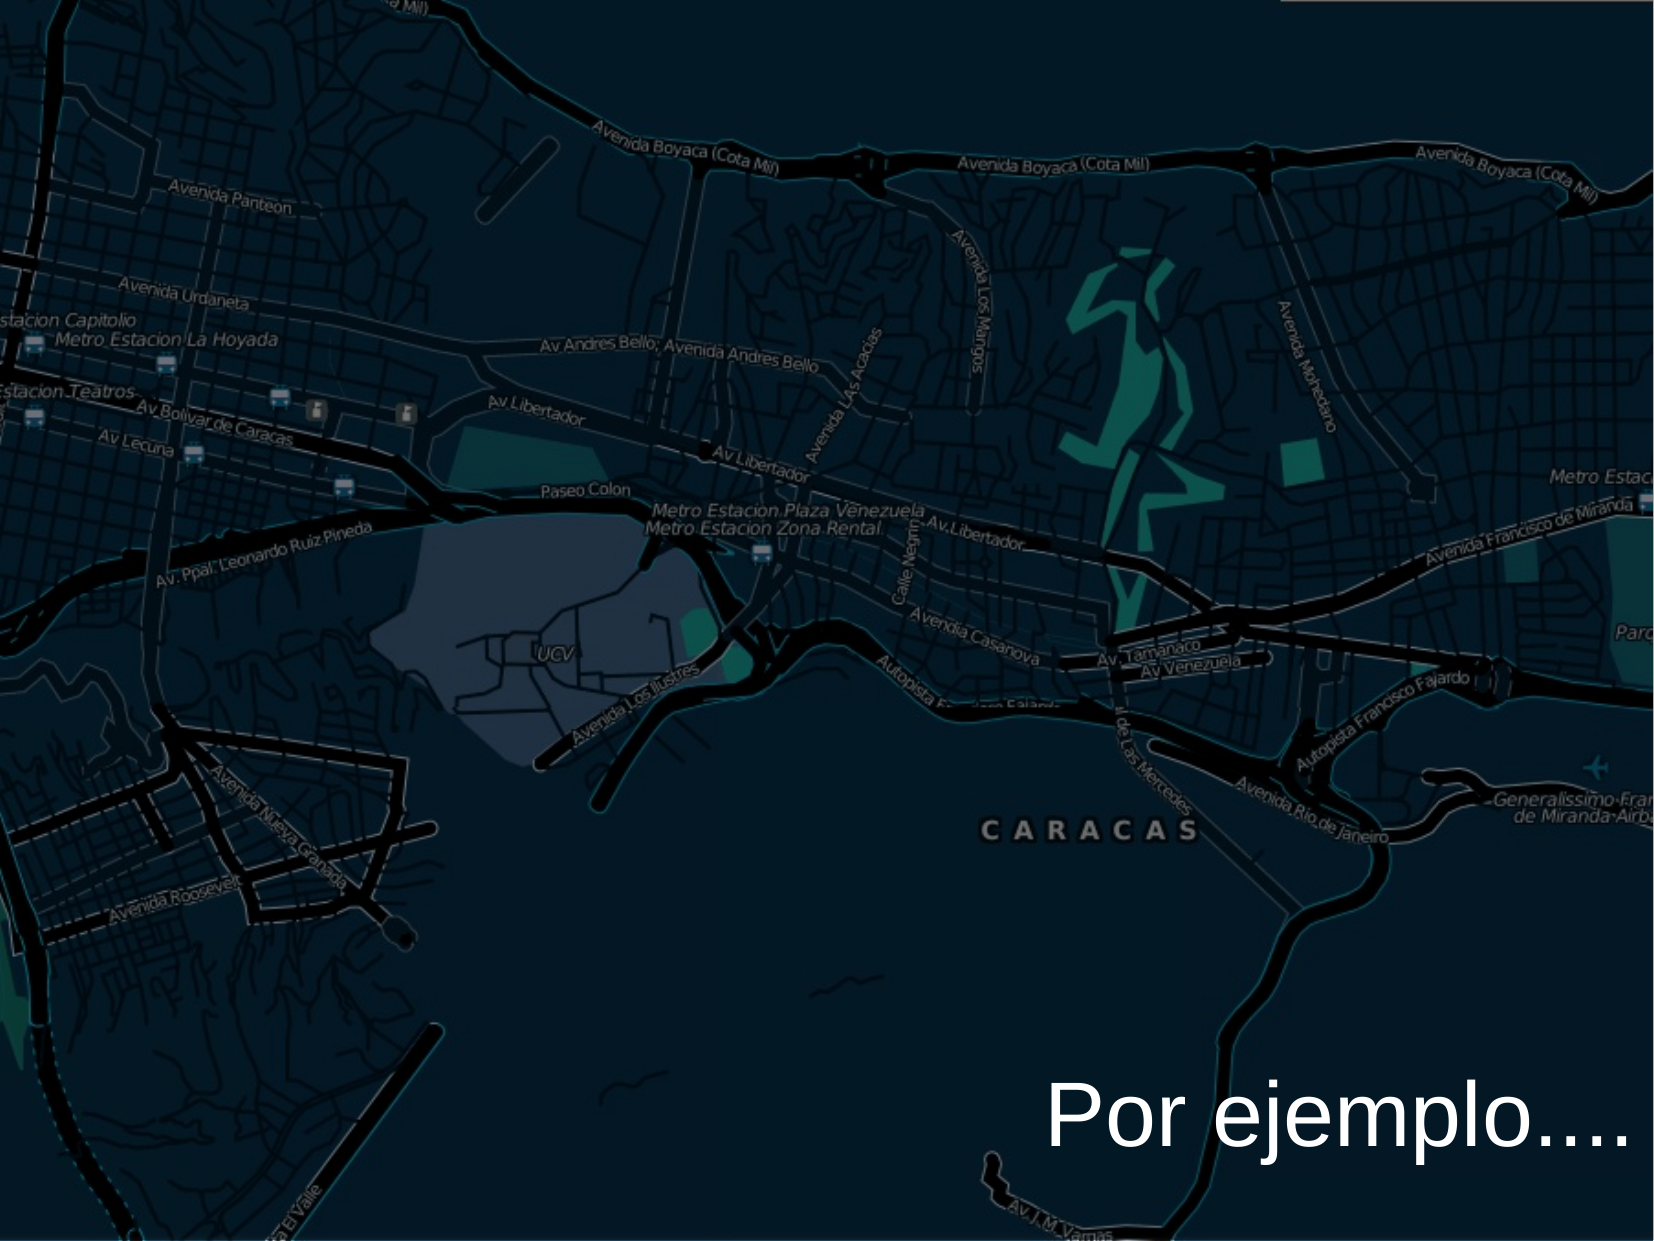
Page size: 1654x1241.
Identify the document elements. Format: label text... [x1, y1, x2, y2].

picture [0, 0, 1653, 1241]
title Por ejemplo.... [531, 1018, 1636, 1211]
